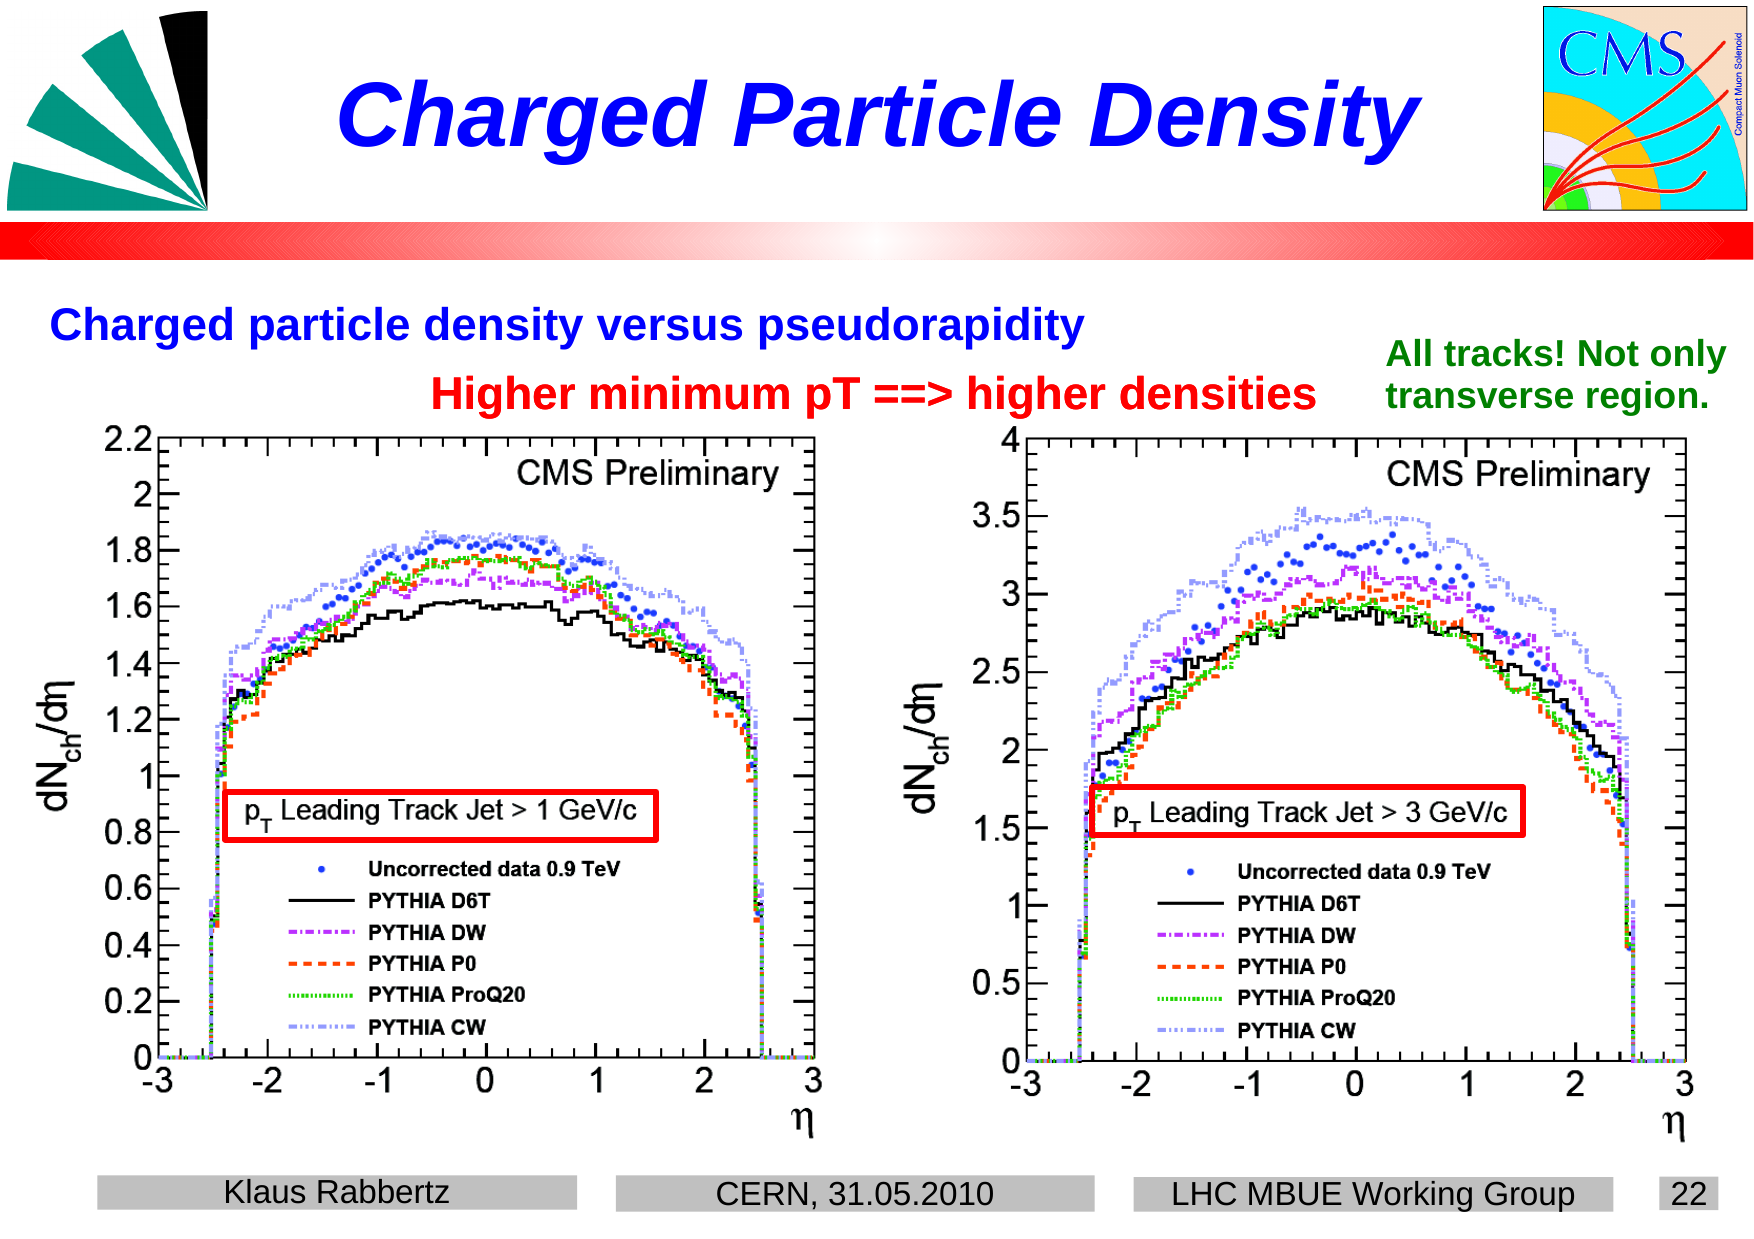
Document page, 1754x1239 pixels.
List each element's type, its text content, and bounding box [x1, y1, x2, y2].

picture [895, 423, 1708, 1153]
text_box Charged particle density versus pseudorapidity [37, 287, 1097, 363]
text_box Higher minimum pT ==> higher densities [418, 356, 1331, 432]
picture [1542, 5, 1748, 211]
text_box All tracks! Not only transverse region. [1373, 320, 1738, 429]
picture [7, 11, 208, 213]
title Charged Particle Density [220, 27, 1536, 202]
picture [18, 418, 828, 1144]
